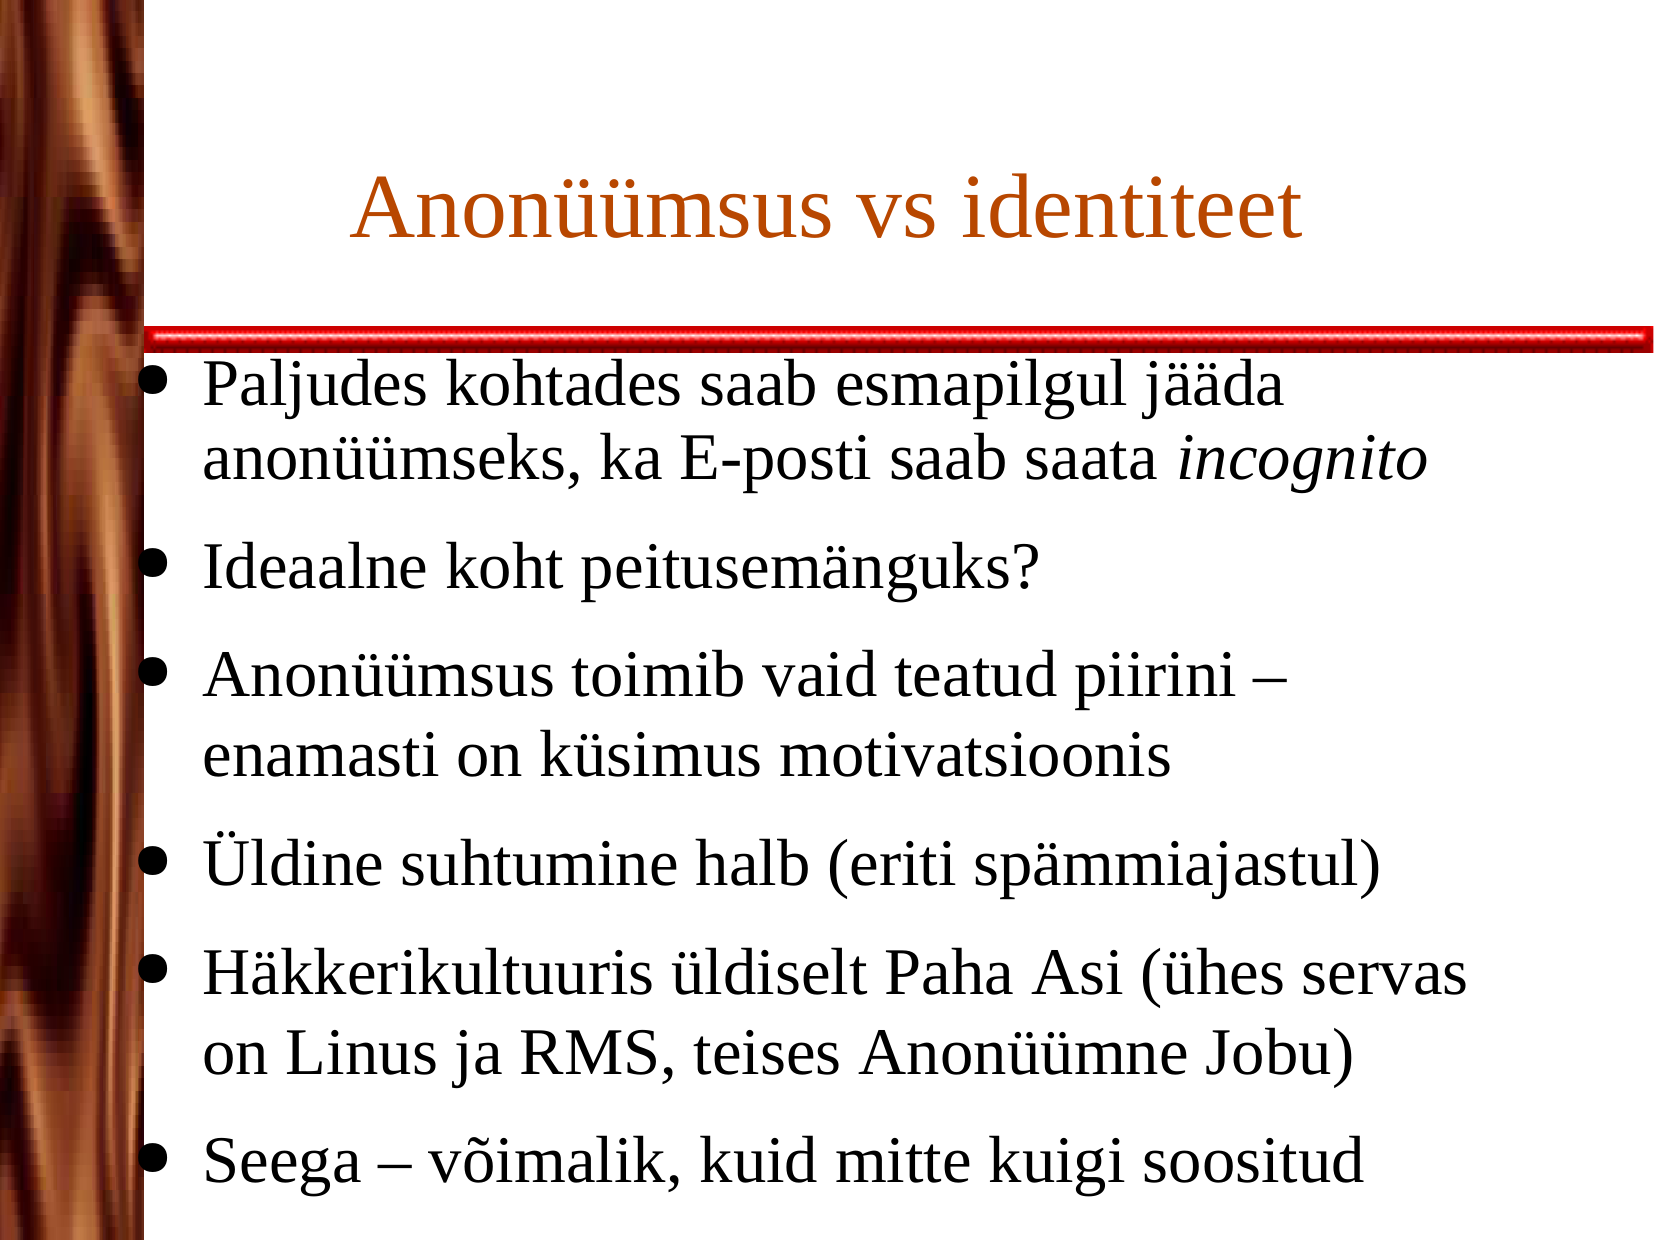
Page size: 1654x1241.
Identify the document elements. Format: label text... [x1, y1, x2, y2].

picture [0, 0, 1654, 1240]
title Anonüümsus vs identiteet [121, 100, 1533, 312]
list Paljudes kohtades saab esmapilgul jääda anonüümseks, ka E-posti saab saata incognito Ideaalne koht peitusemänguks? Anonüümsus toimib vaid teatud piirini – enamasti on küsimus motivatsioonis Üldine suhtumine halb (eriti spämmiajastul) Häkkerikultuuris üldiselt Paha Asi (ühes servas on Linus ja RMS, teises Anonüümne Jobu) Seega – võimalik, kuid mitte kuigi soositud [121, 344, 1533, 1233]
